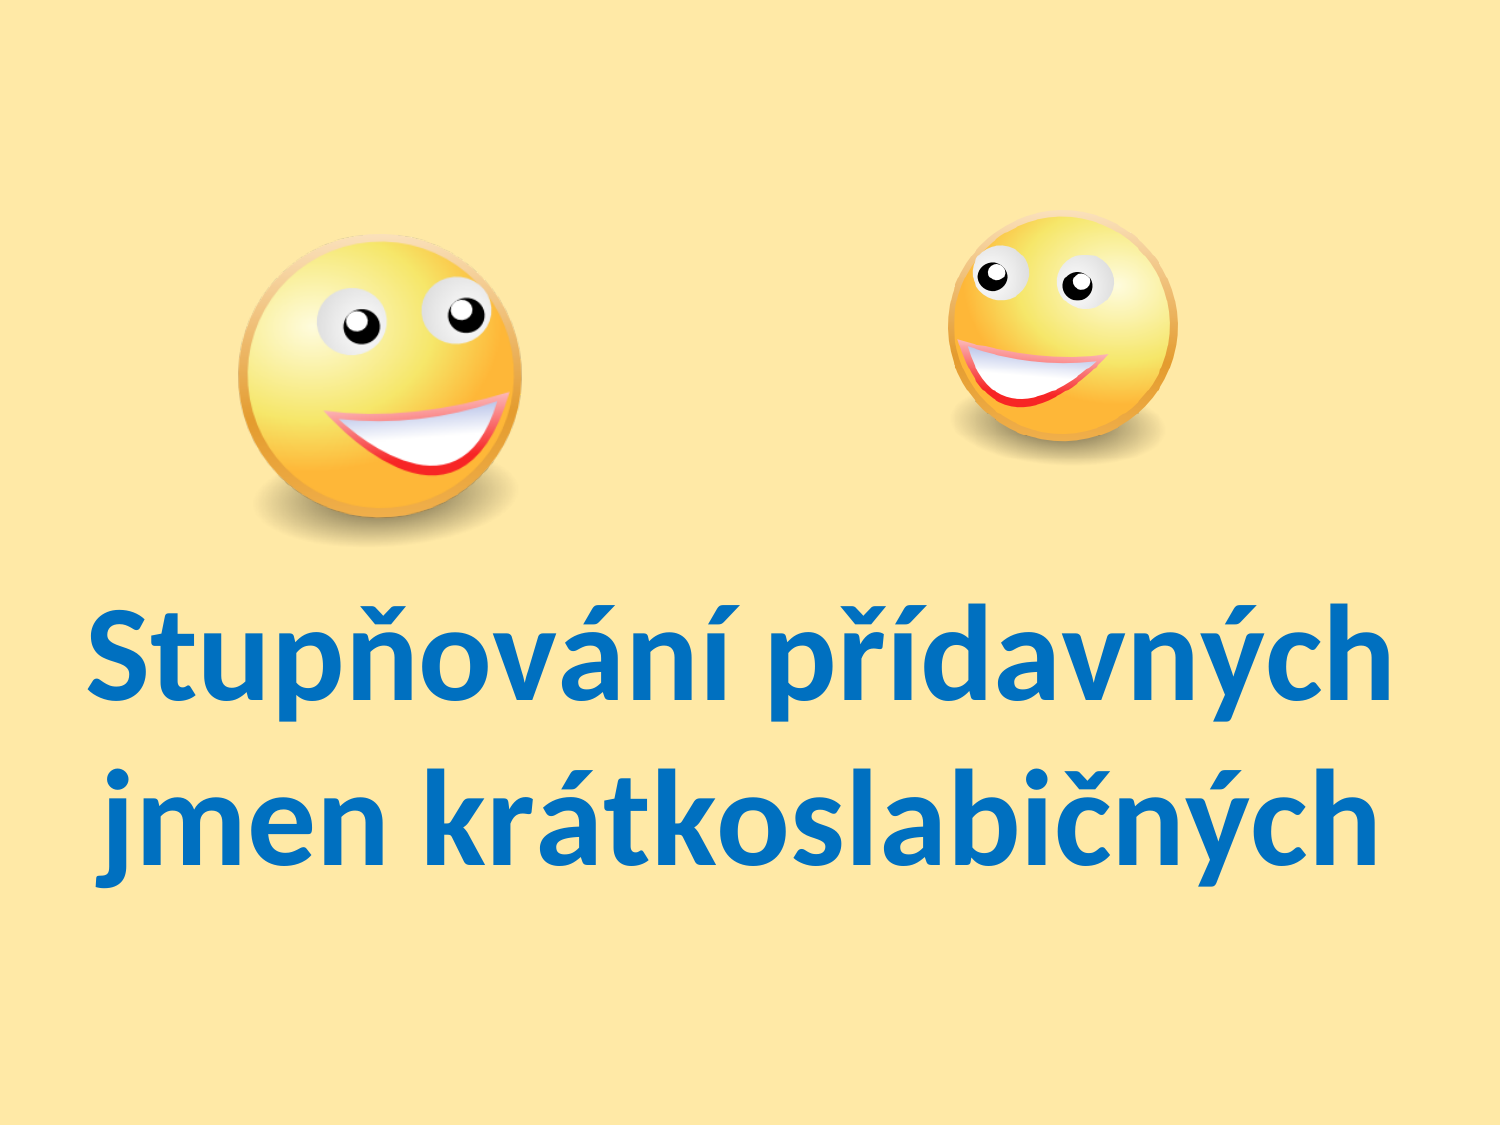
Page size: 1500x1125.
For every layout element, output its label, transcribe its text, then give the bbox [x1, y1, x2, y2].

title Stupňování přídavných jmen krátkoslabičných [58, 234, 1426, 1057]
picture [914, 210, 1200, 481]
picture [210, 234, 563, 567]
